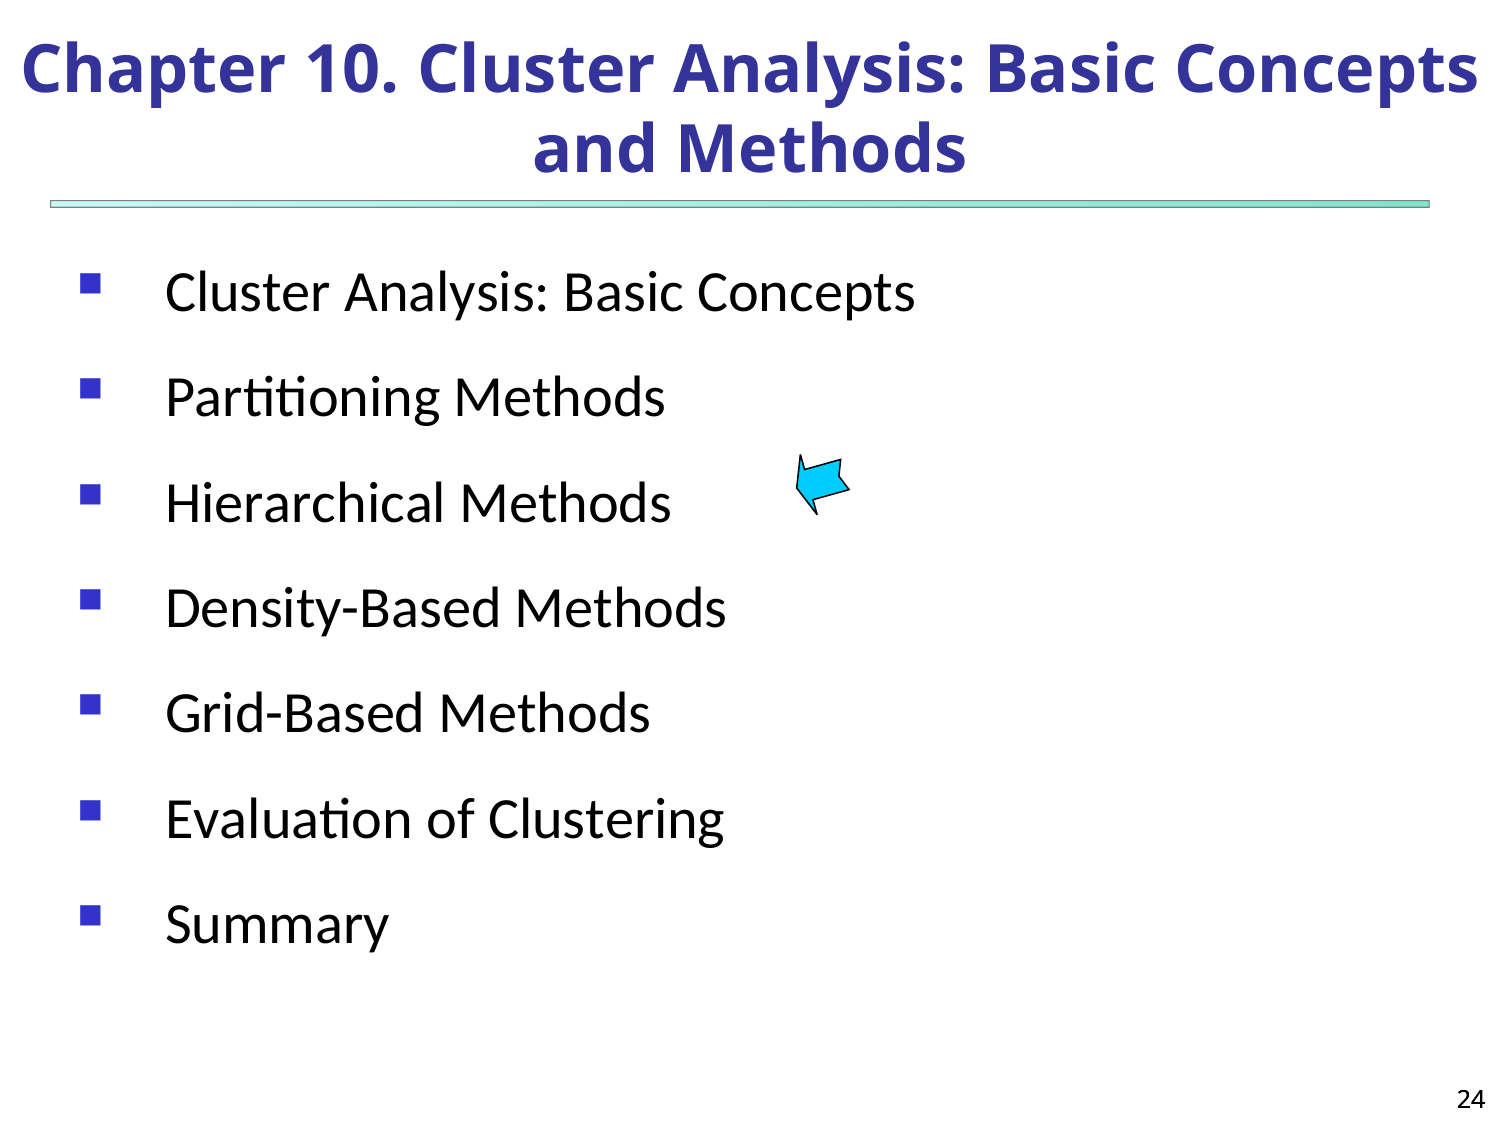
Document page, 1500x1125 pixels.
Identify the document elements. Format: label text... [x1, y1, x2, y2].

list Cluster Analysis: Basic Concepts Partitioning Methods Hierarchical Methods Density-Based Methods Grid-Based Methods Evaluation of Clustering Summary [62, 224, 1412, 1075]
text_box [796, 454, 850, 515]
text_box <number> [1187, 1062, 1500, 1125]
title Chapter 10. Cluster Analysis: Basic Concepts and Methods [0, 18, 1500, 194]
